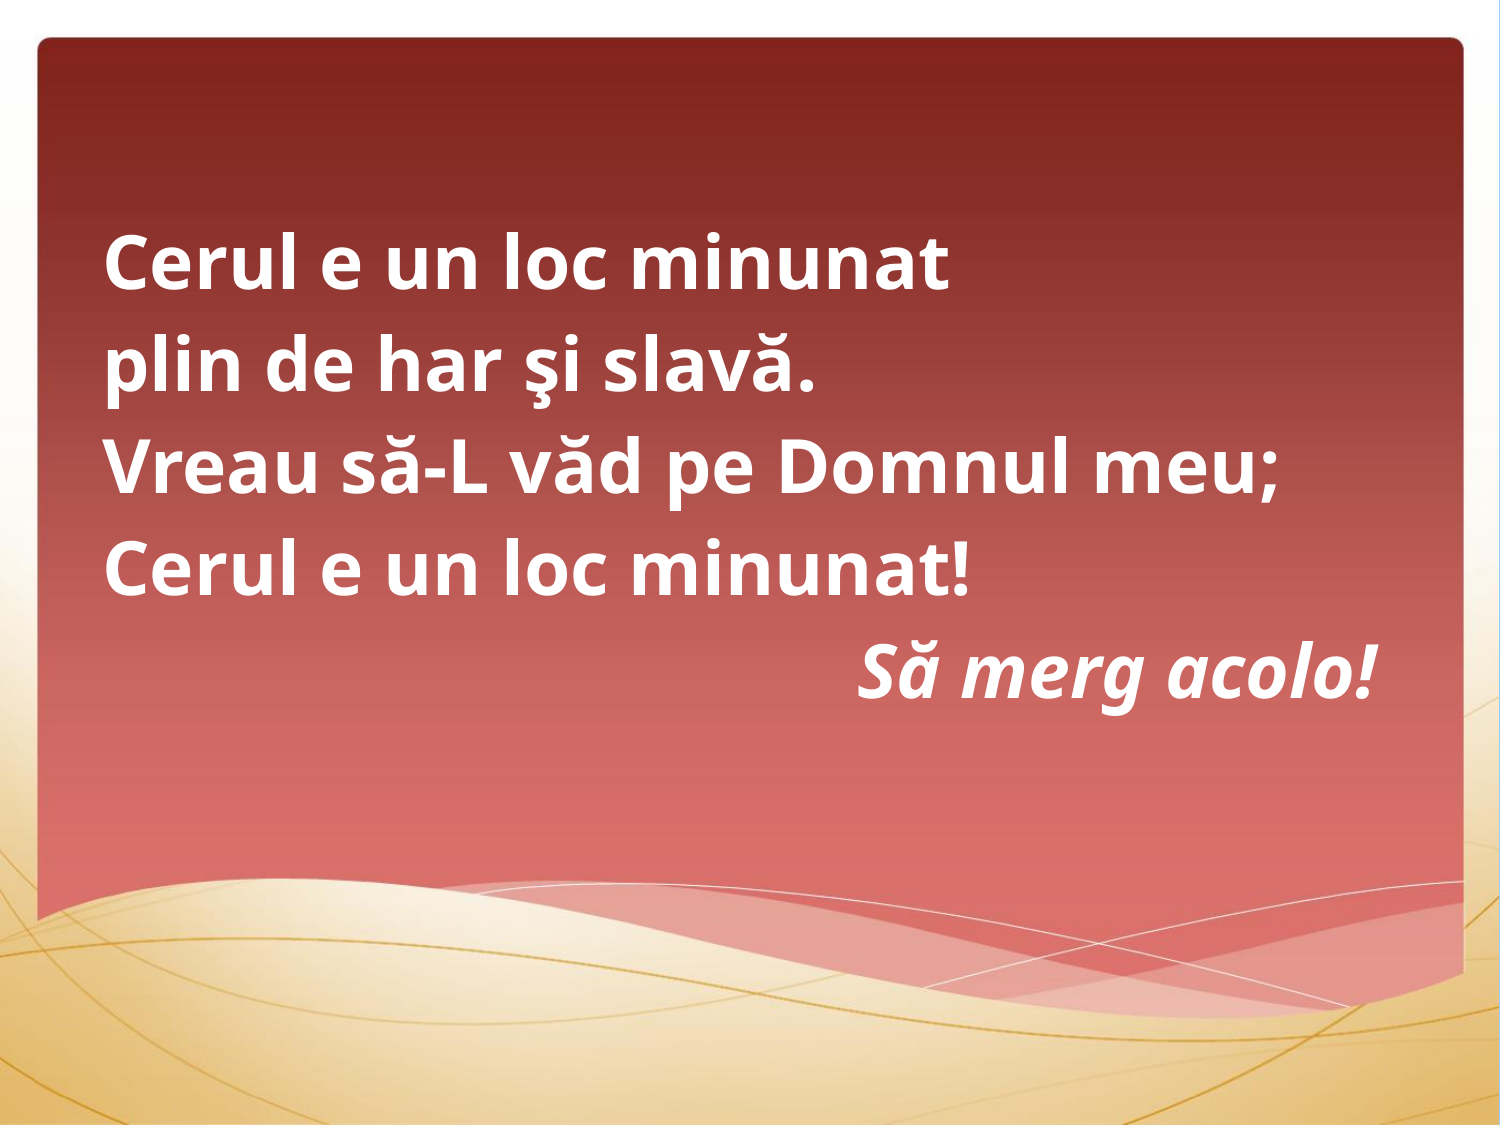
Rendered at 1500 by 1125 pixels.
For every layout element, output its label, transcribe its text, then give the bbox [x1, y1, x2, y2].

picture [0, 0, 1499, 1125]
text_box Cerul e un loc minunat plin de har şi slavă. Vreau să-L văd pe Domnul meu; Cerul e un loc minunat! Să merg acolo! [87, 201, 1393, 836]
